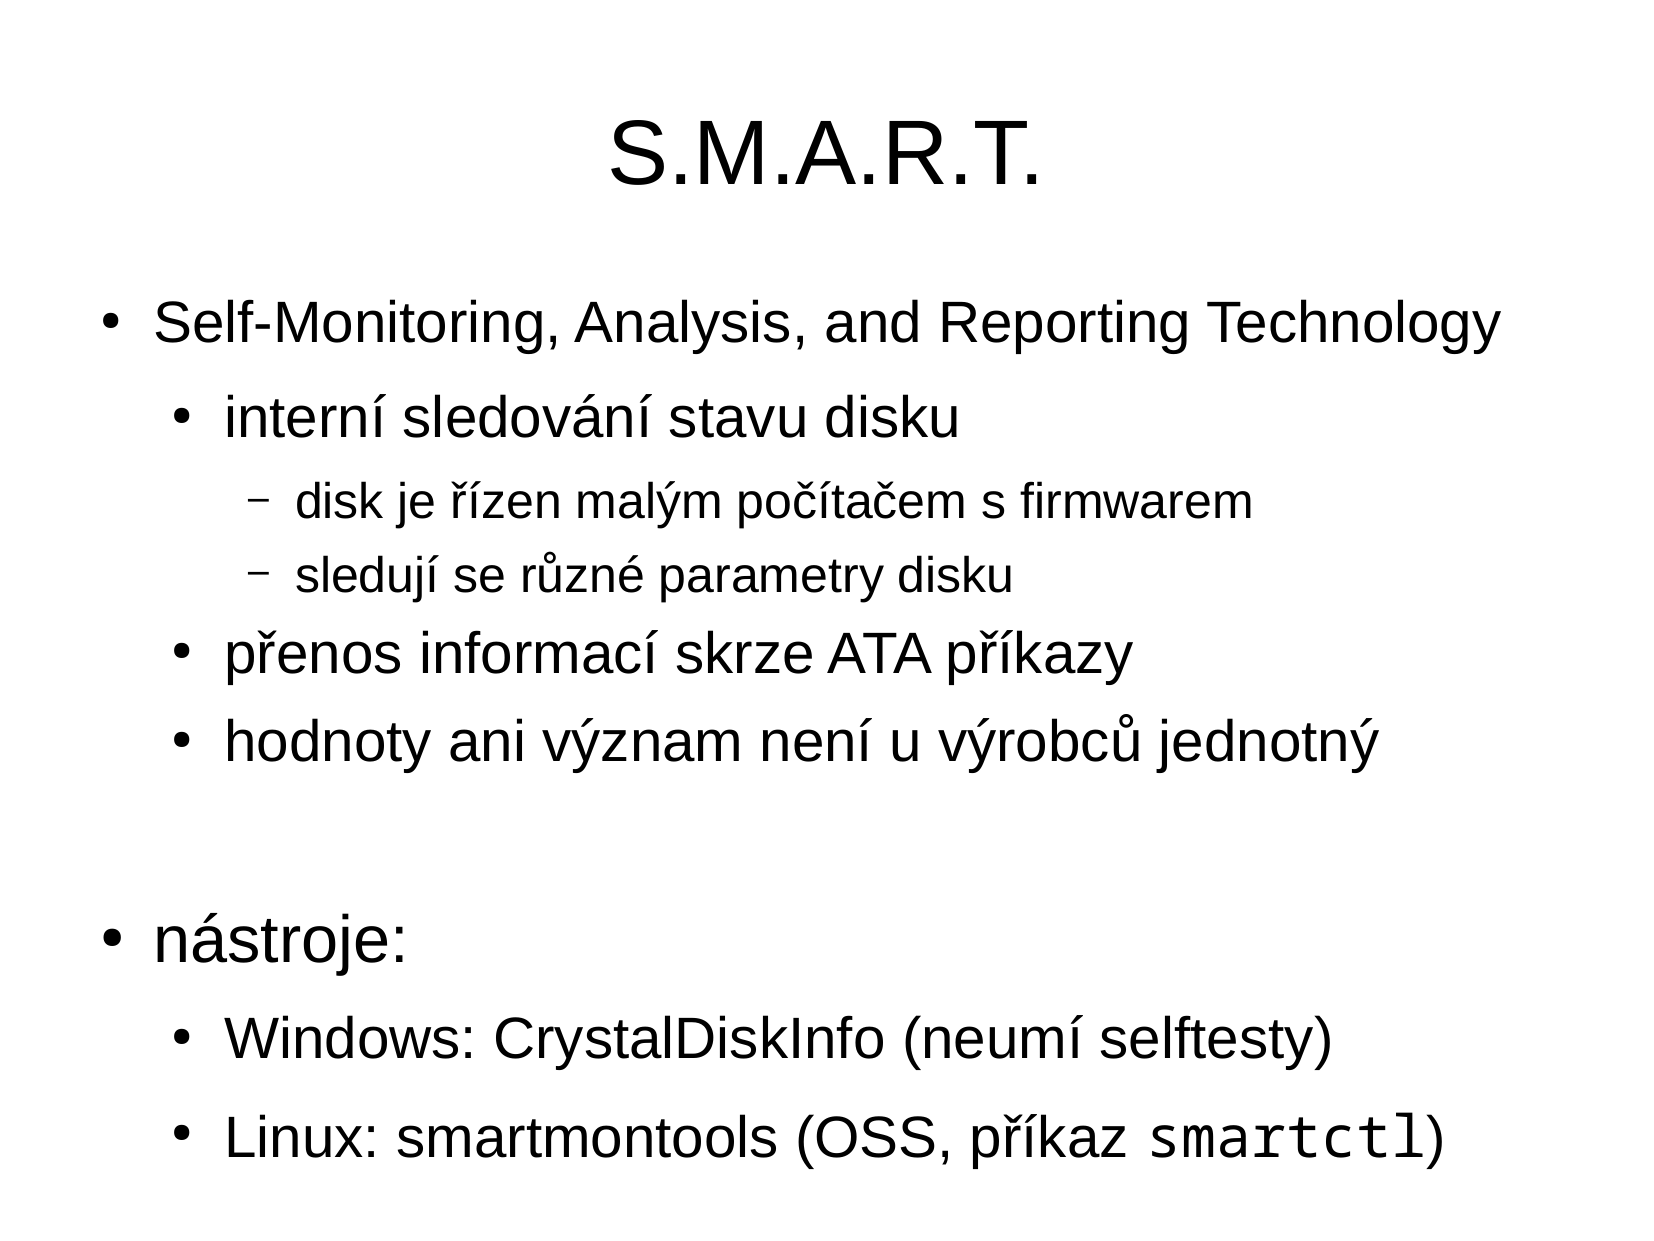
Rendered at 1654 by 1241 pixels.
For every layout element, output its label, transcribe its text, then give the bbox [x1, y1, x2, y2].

list Self-Monitoring, Analysis, and Reporting Technology interní sledování stavu disku disk je řízen malým počítačem s firmwarem sledují se různé parametry disku přenos informací skrze ATA příkazy hodnoty ani význam není u výrobců jednotný nástroje: Windows: CrystalDiskInfo (neumí selftesty) Linux: smartmontools (OSS, příkaz smartctl) [82, 290, 1625, 1166]
title S.M.A.R.T. [82, 49, 1571, 257]
